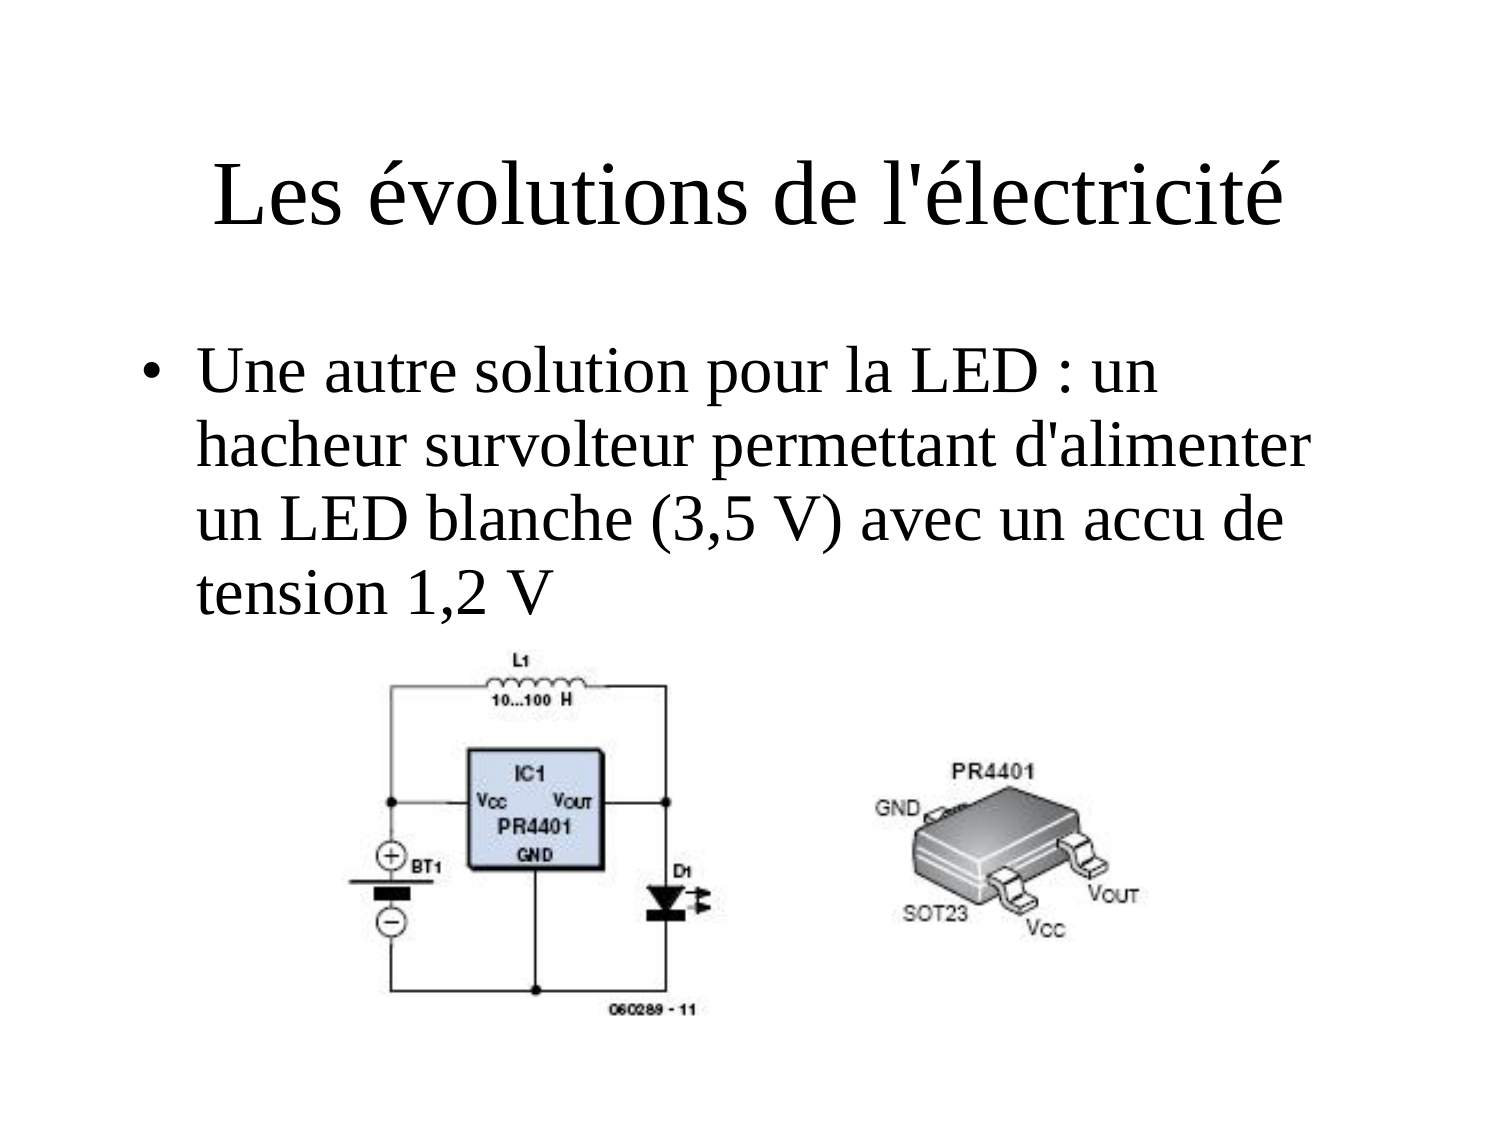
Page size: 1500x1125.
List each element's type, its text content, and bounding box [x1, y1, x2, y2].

picture [324, 649, 1213, 1041]
list Une autre solution pour la LED : un hacheur survolteur permettant d'alimenter un LED blanche (3,5 V) avec un accu de tension 1,2 V [124, 324, 1338, 1026]
title Les évolutions de l'électricité [112, 99, 1388, 288]
